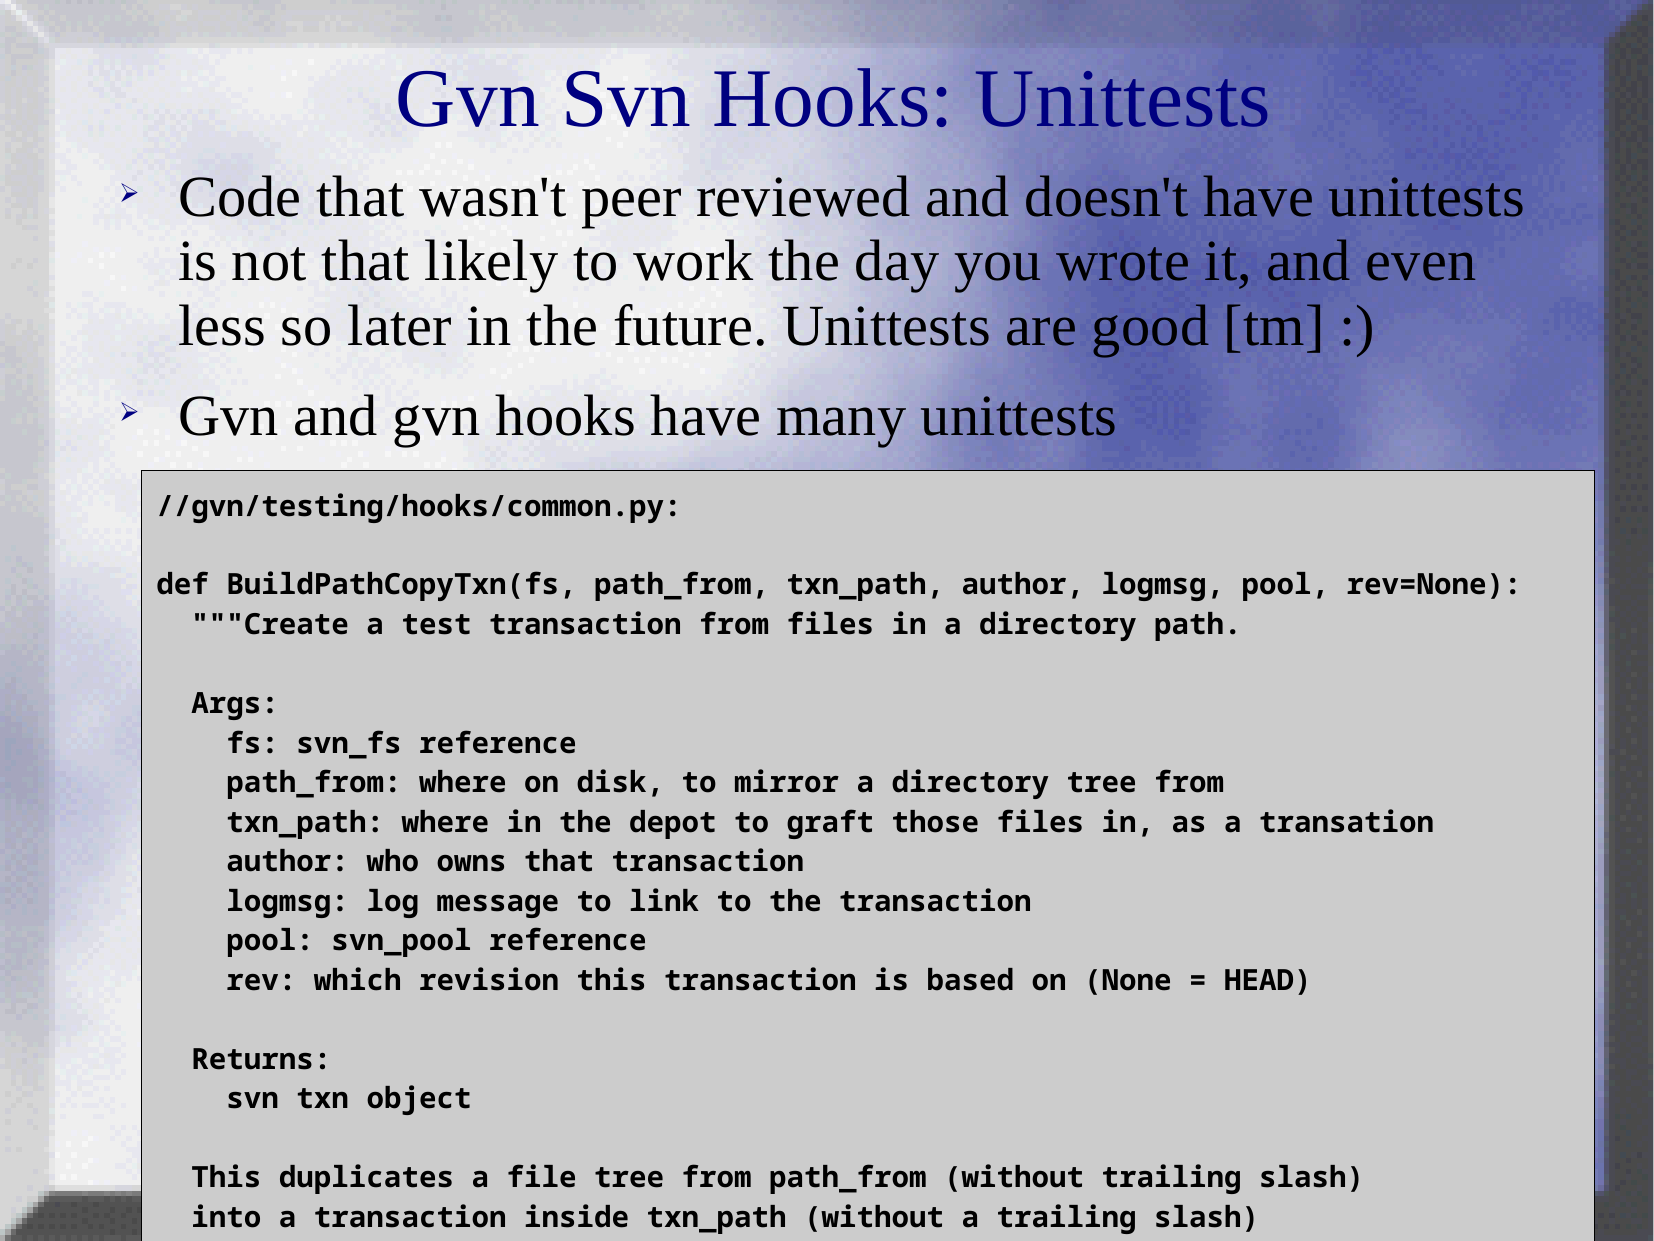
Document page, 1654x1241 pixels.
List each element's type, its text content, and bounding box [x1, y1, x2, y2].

text_box //gvn/testing/hooks/common.py: def BuildPathCopyTxn(fs, path_from, txn_path, author, logmsg, pool, rev=None): """Create a test transaction from files in a directory path. Args: fs: svn_fs reference path_from: where on disk, to mirror a directory tree from txn_path: where in the depot to graft those files in, as a transation author: who owns that transaction logmsg: log message to link to the transaction pool: svn_pool reference rev: which revision this transaction is based on (None = HEAD) Returns: svn txn object This duplicates a file tree from path_from (without trailing slash) into a transaction inside txn_path (without a trailing slash) In many cases, txn_path should likely be empty to add those files at the top of the svn tree””” [141, 470, 1595, 1141]
title Gvn Svn Hooks: Unittests [118, 49, 1550, 148]
list Code that wasn't peer reviewed and doesn't have unittests is not that likely to work the day you wrote it, and even less so later in the future. Unittests are good [tm] :) Gvn and gvn hooks have many unittests [119, 164, 1532, 449]
picture [0, 0, 1654, 1241]
